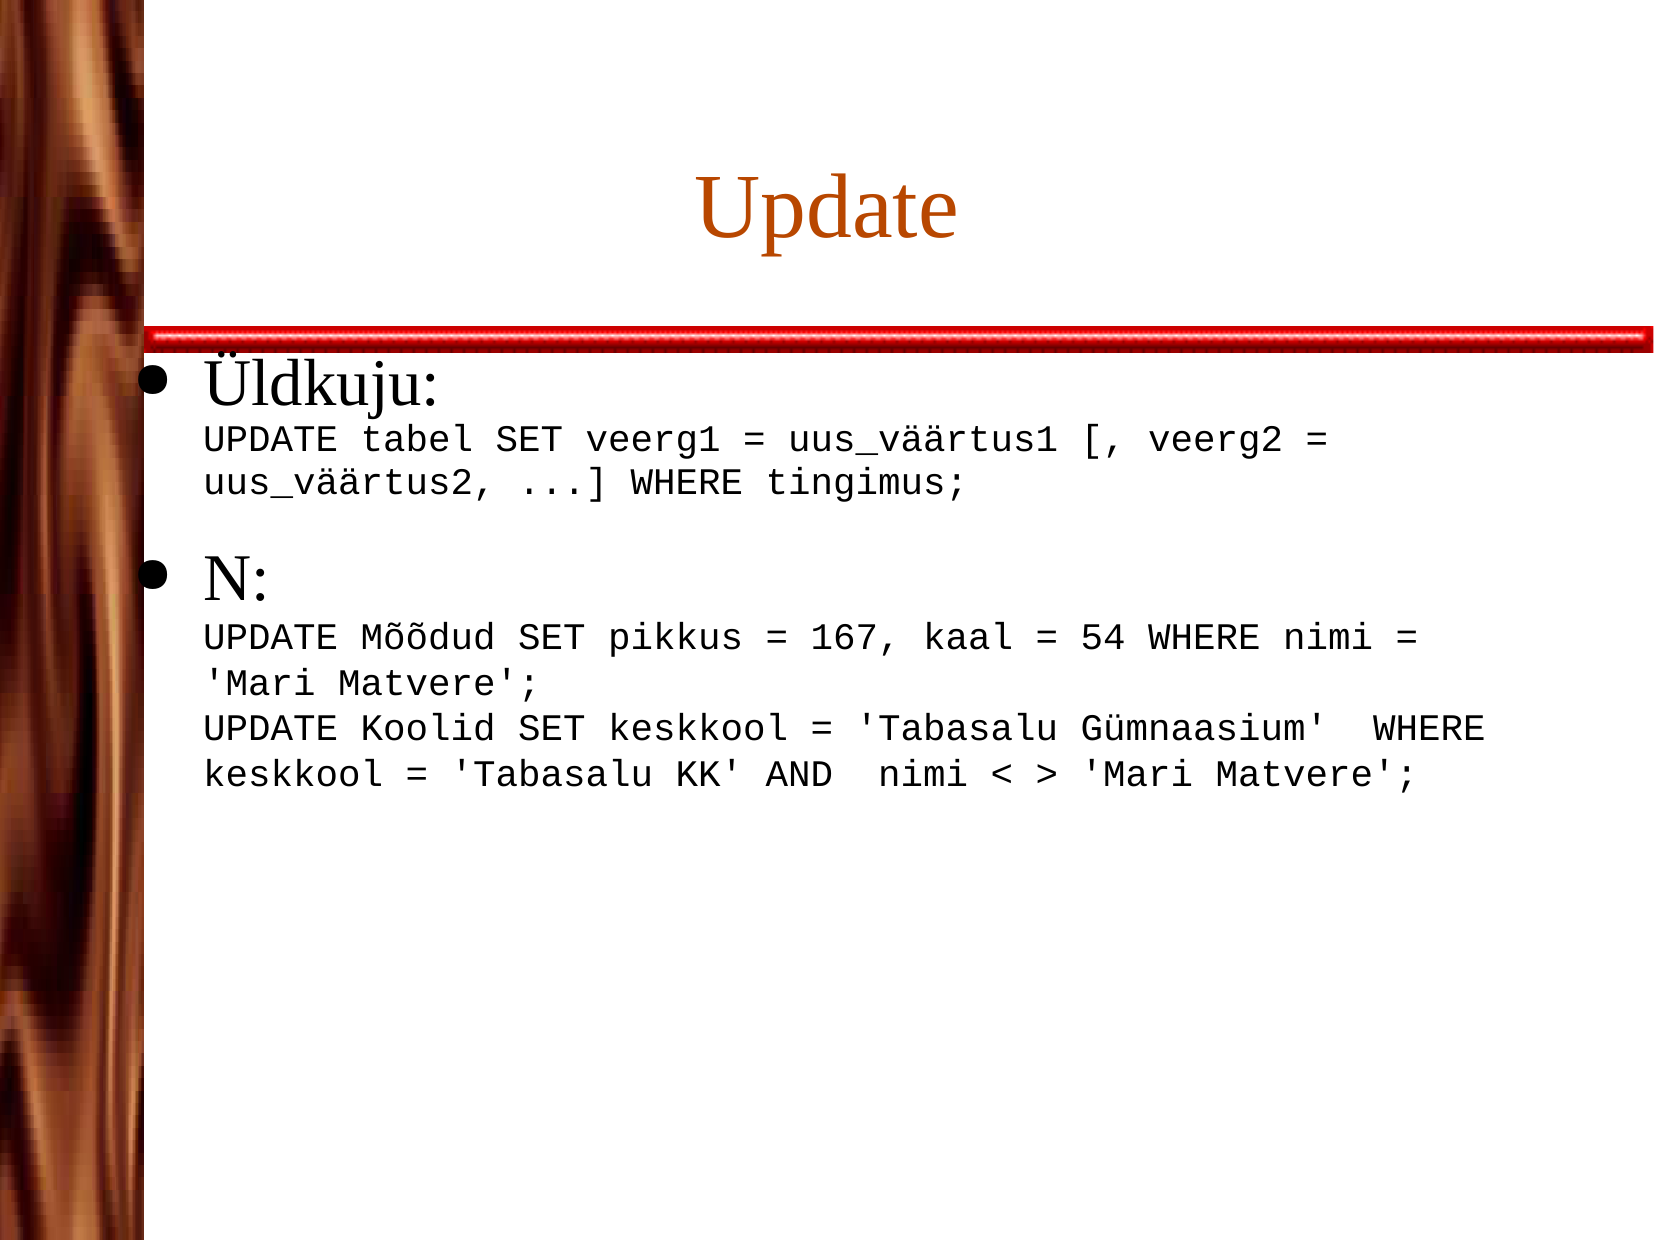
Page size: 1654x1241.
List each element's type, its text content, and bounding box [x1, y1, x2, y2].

list Üldkuju: UPDATE tabel SET veerg1 = uus_väärtus1 [, veerg2 = uus_väärtus2, ...] WHERE tingimus; N: UPDATE Mõõdud SET pikkus = 167, kaal = 54 WHERE nimi = 'Mari Matvere'; UPDATE Koolid SET keskkool = 'Tabasalu Gümnaasium' WHERE keskkool = 'Tabasalu KK' AND nimi < > 'Mari Matvere'; [121, 344, 1533, 1126]
picture [0, 0, 1654, 1240]
title Update [121, 98, 1533, 314]
